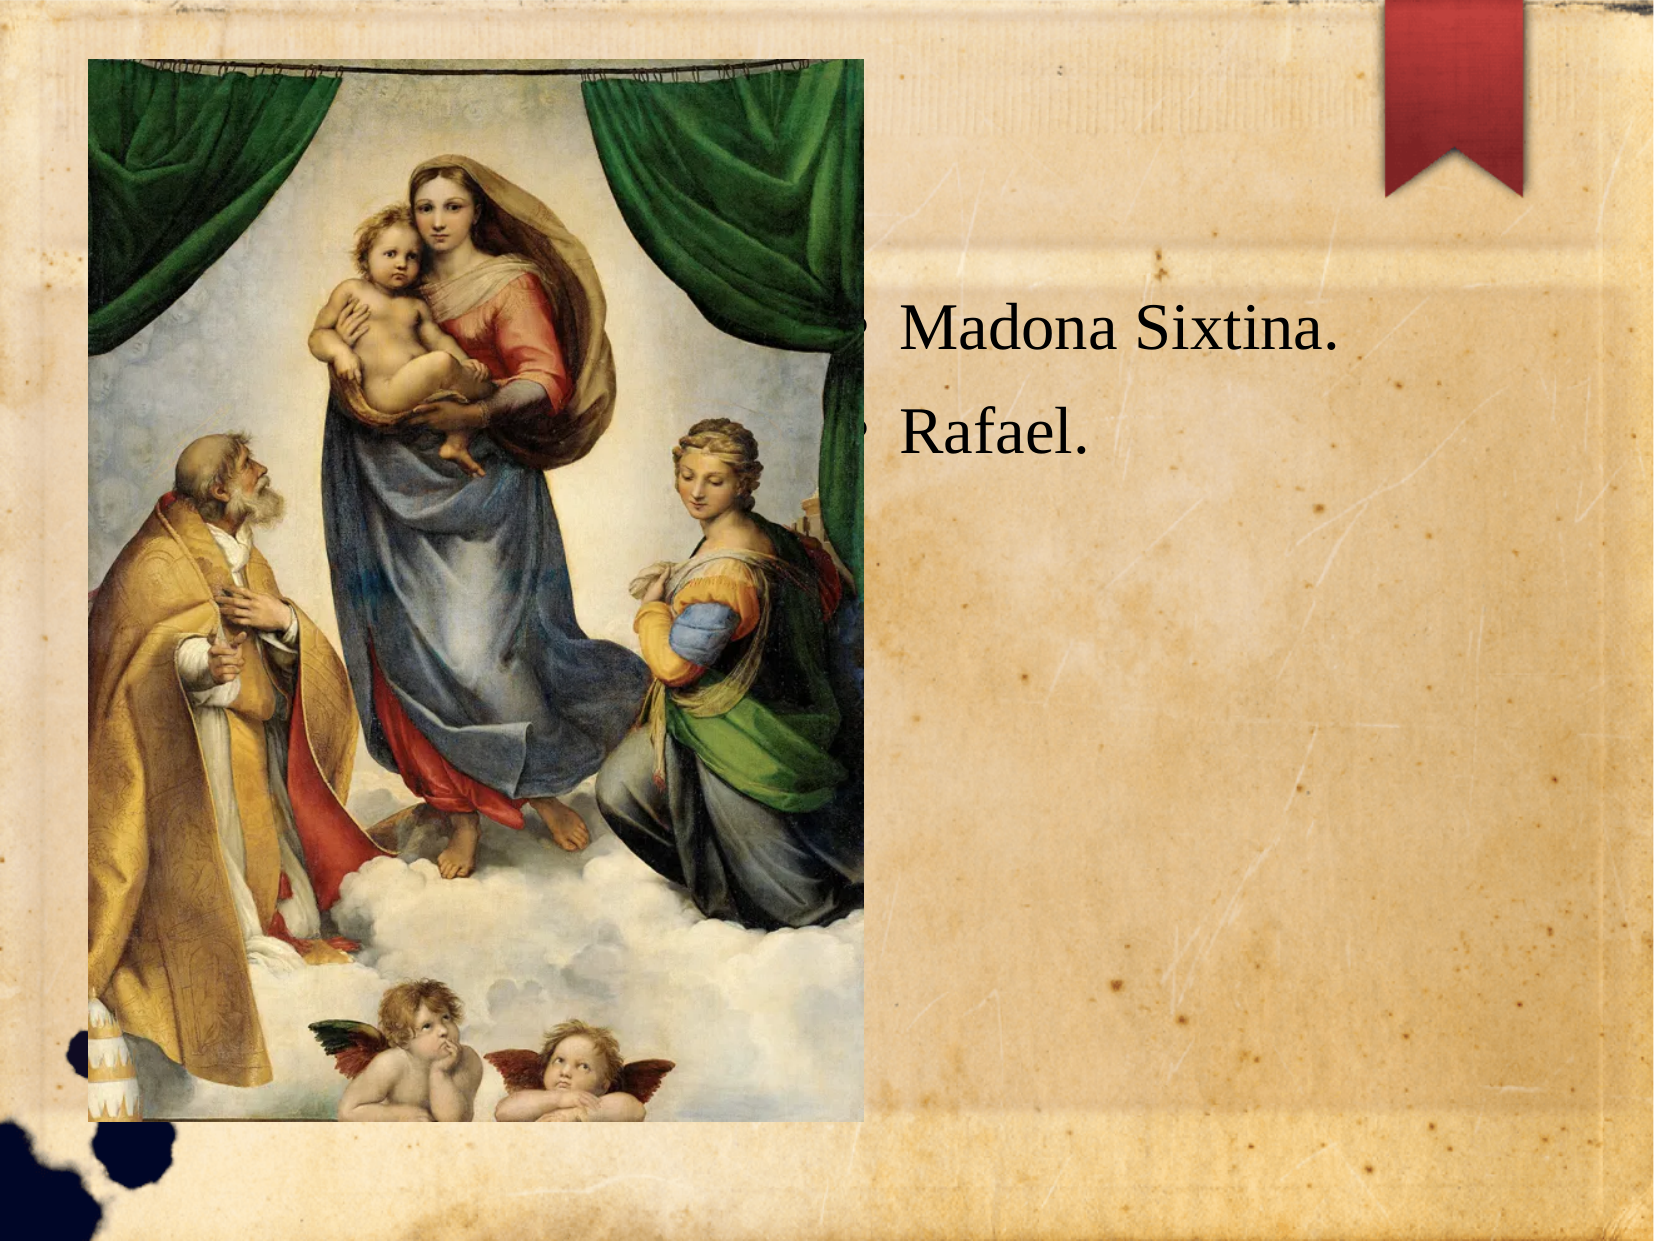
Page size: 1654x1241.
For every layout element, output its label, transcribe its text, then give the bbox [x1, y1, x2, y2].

picture [0, 0, 1654, 1241]
list Madona Sixtina. Rafael. [864, 290, 1539, 1010]
